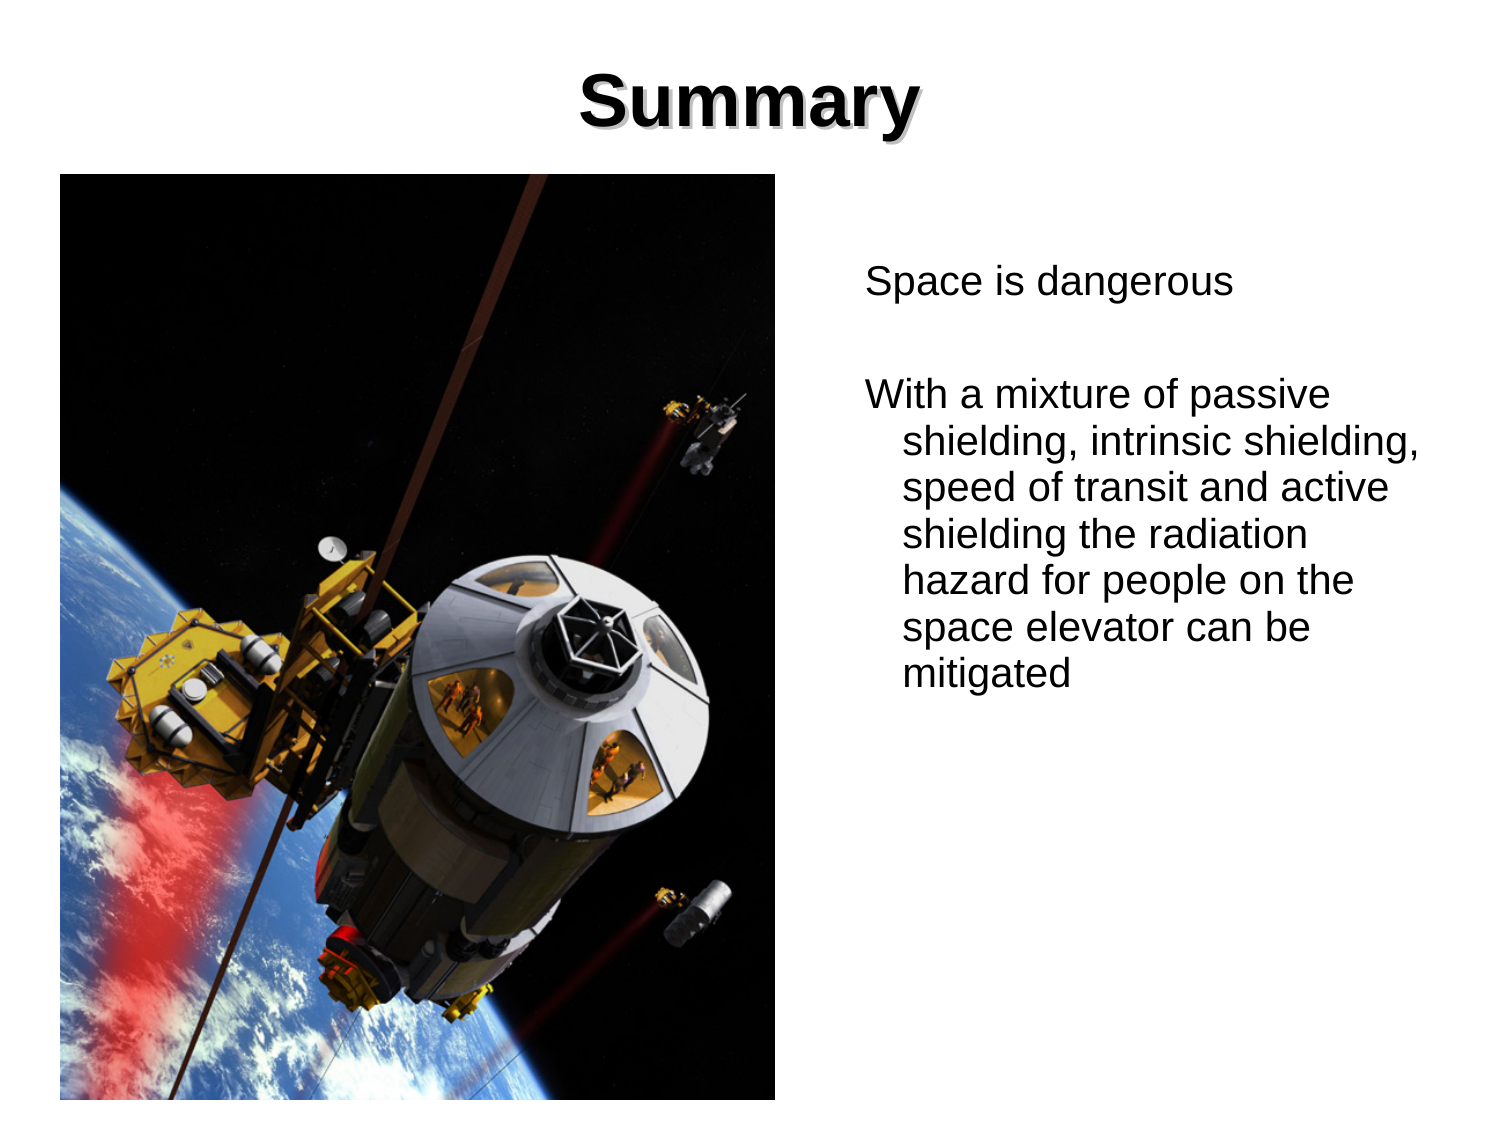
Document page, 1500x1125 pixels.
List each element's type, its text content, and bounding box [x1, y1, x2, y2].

picture [60, 174, 775, 1101]
list Space is dangerous With a mixture of passive shielding, intrinsic shielding, speed of transit and active shielding the radiation hazard for people on the space elevator can be mitigated [849, 249, 1450, 1088]
title Summary [112, 18, 1388, 182]
